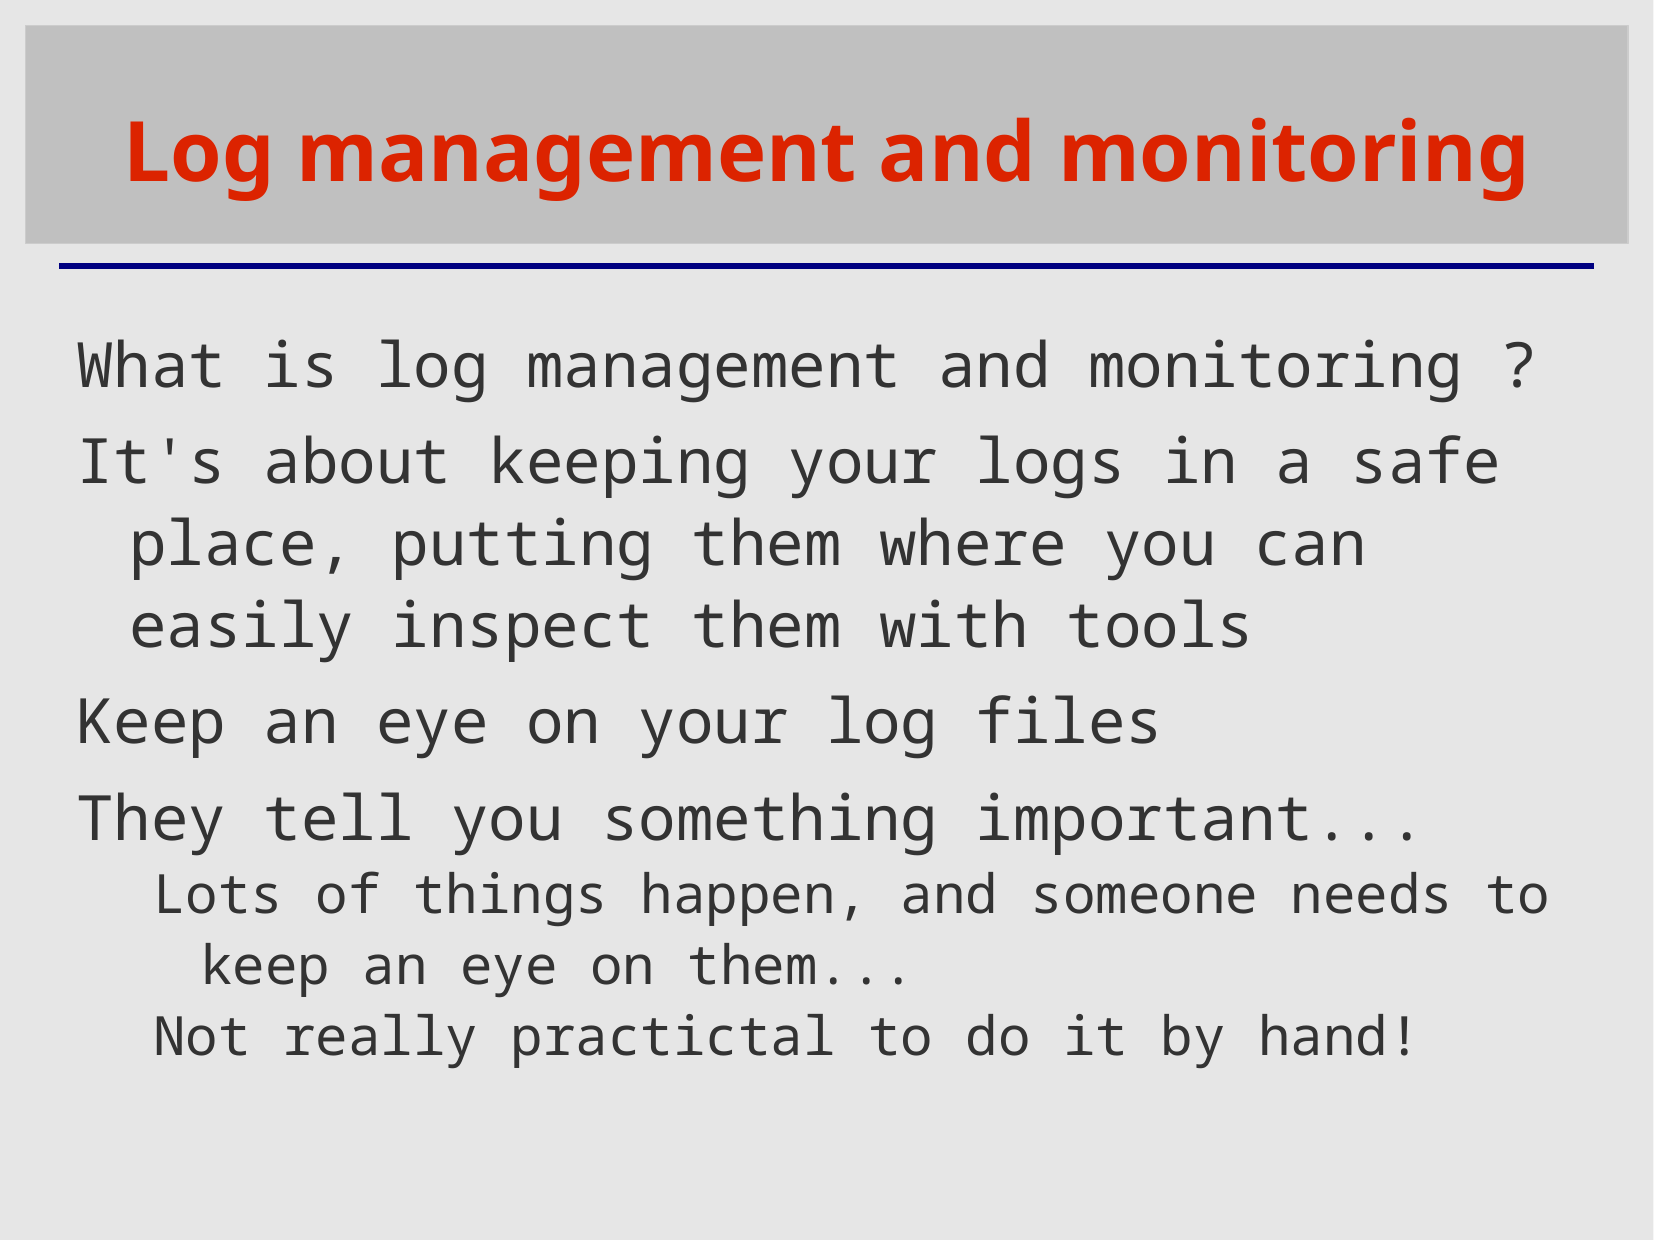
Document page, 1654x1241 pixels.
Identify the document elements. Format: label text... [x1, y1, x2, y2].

title Log management and monitoring [121, 46, 1534, 253]
list What is log management and monitoring ? It's about keeping your logs in a safe place, putting them where you can easily inspect them with tools Keep an eye on your log files They tell you something important... Lots of things happen, and someone needs to keep an eye on them... Not really practictal to do it by hand! [59, 322, 1594, 1117]
